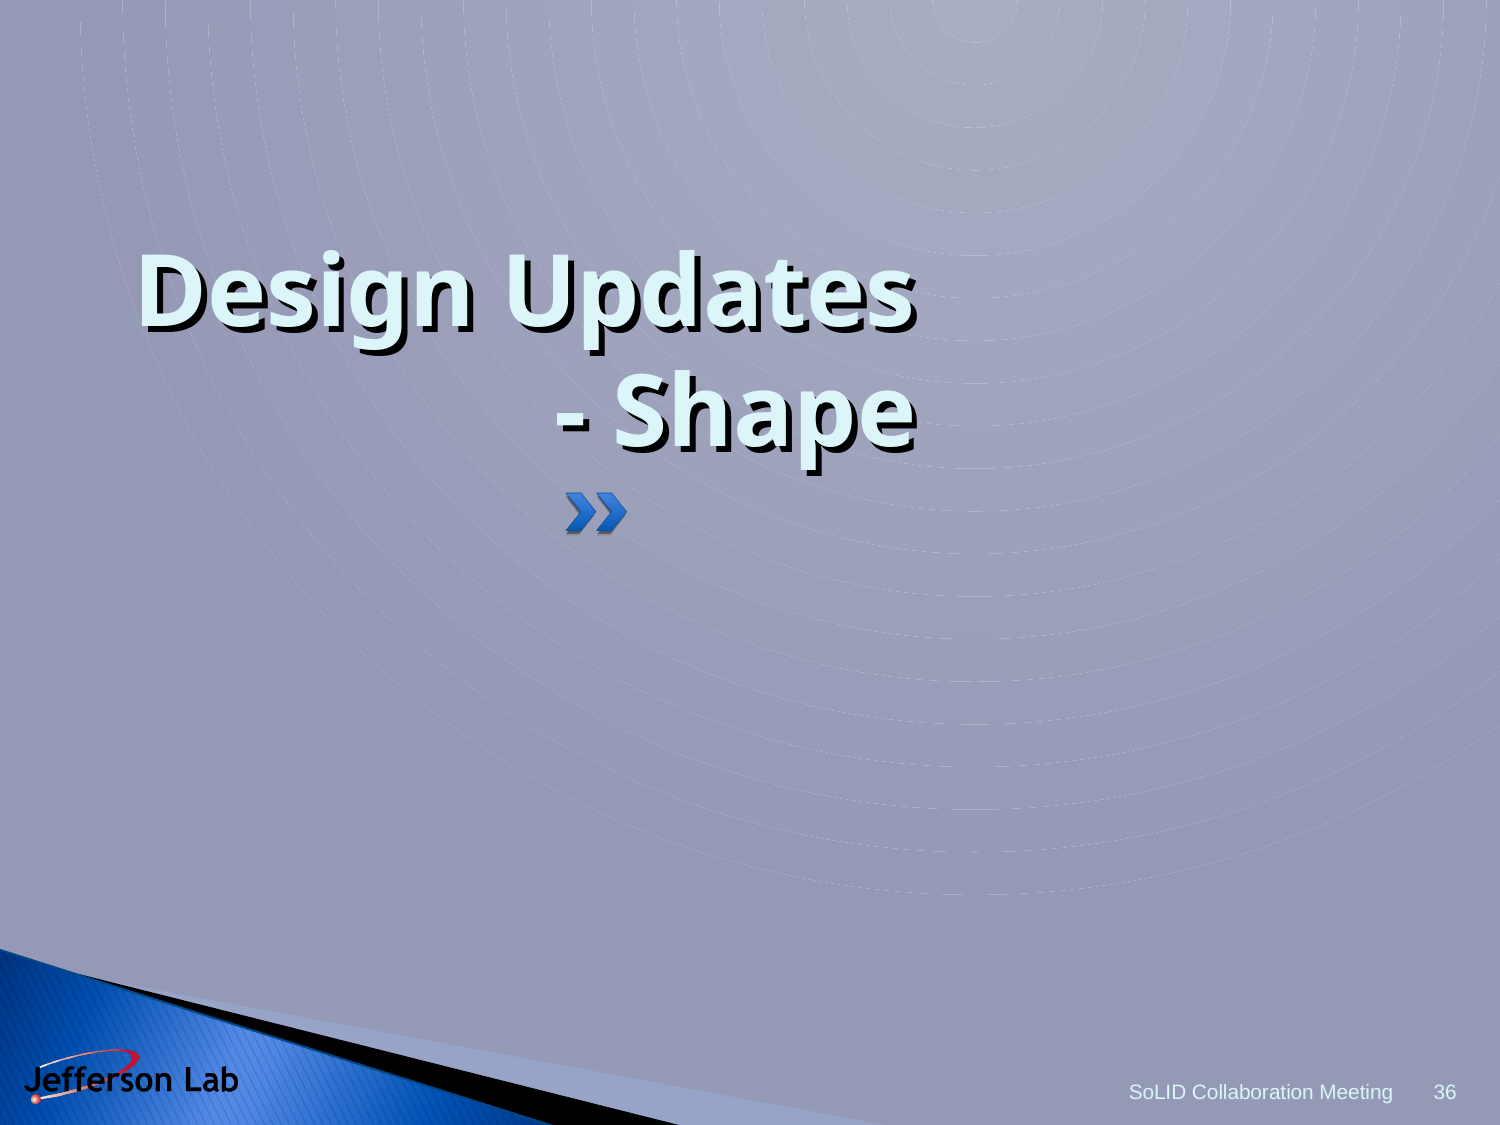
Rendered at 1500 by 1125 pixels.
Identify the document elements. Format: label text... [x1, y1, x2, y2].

text_box 36 [1418, 1051, 1479, 1112]
text_box SoLID Collaboration Meeting [1103, 1051, 1418, 1112]
title Design Updates - Shape [118, 173, 1394, 474]
